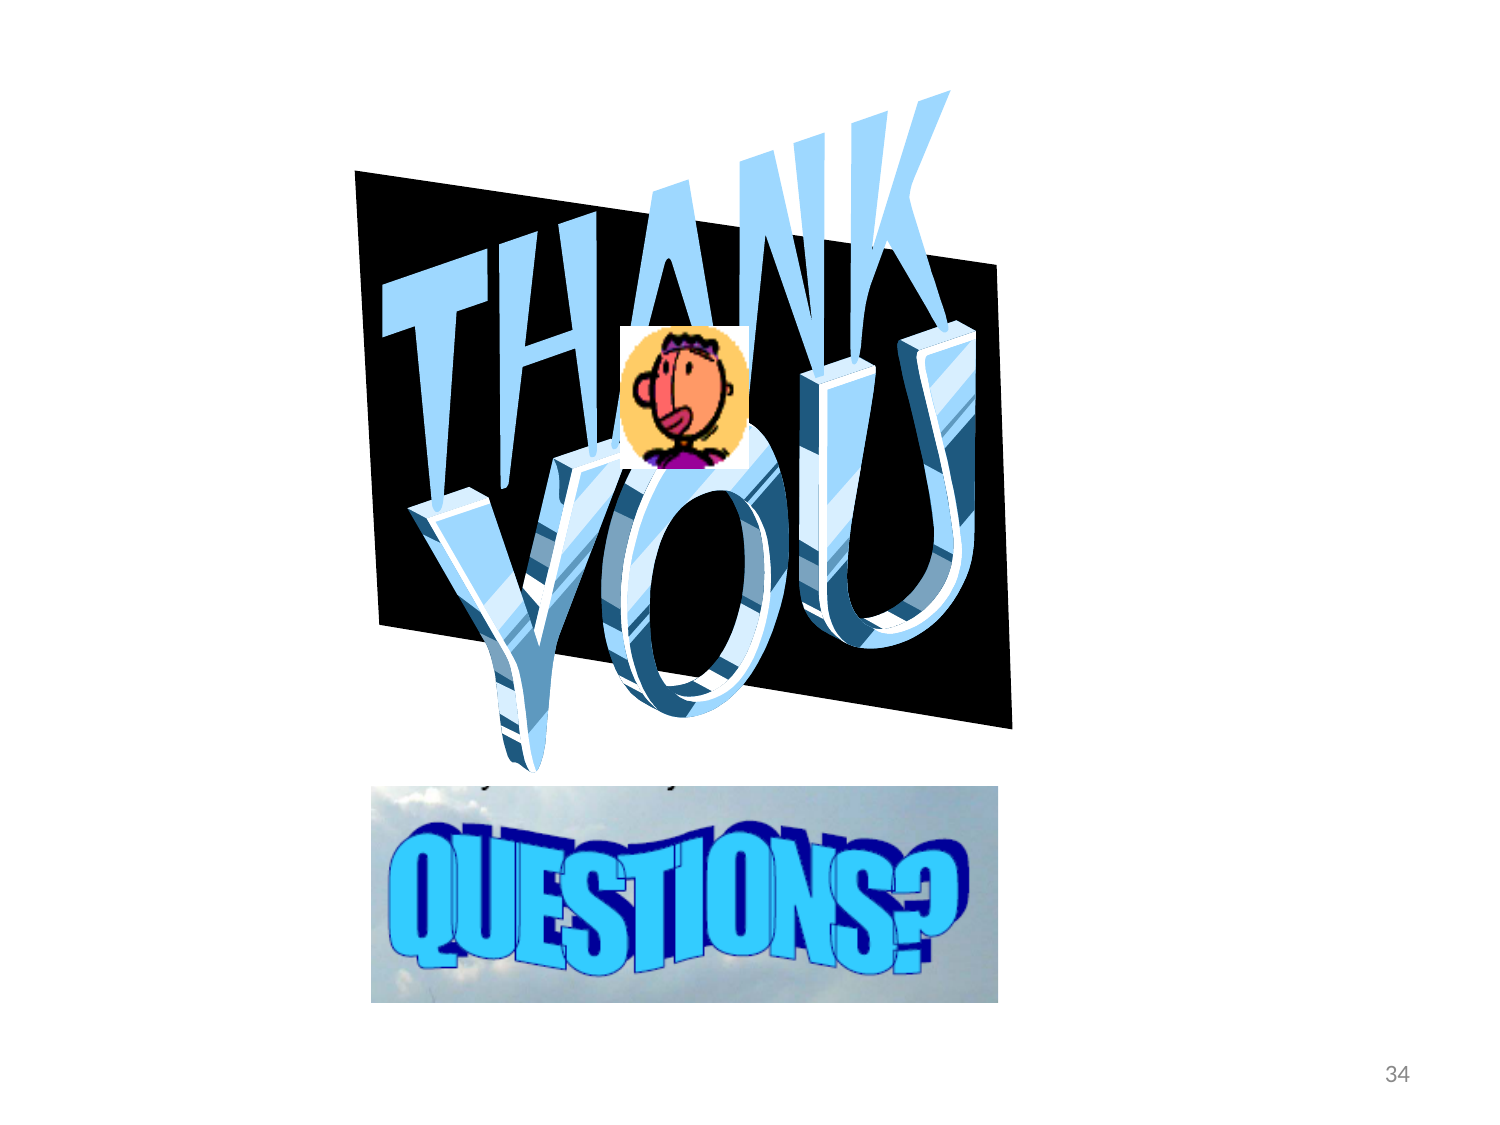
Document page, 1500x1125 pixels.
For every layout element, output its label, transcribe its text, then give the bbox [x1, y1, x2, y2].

picture [354, 90, 1013, 776]
text_box <number> [1074, 1042, 1426, 1103]
picture [371, 786, 999, 1003]
